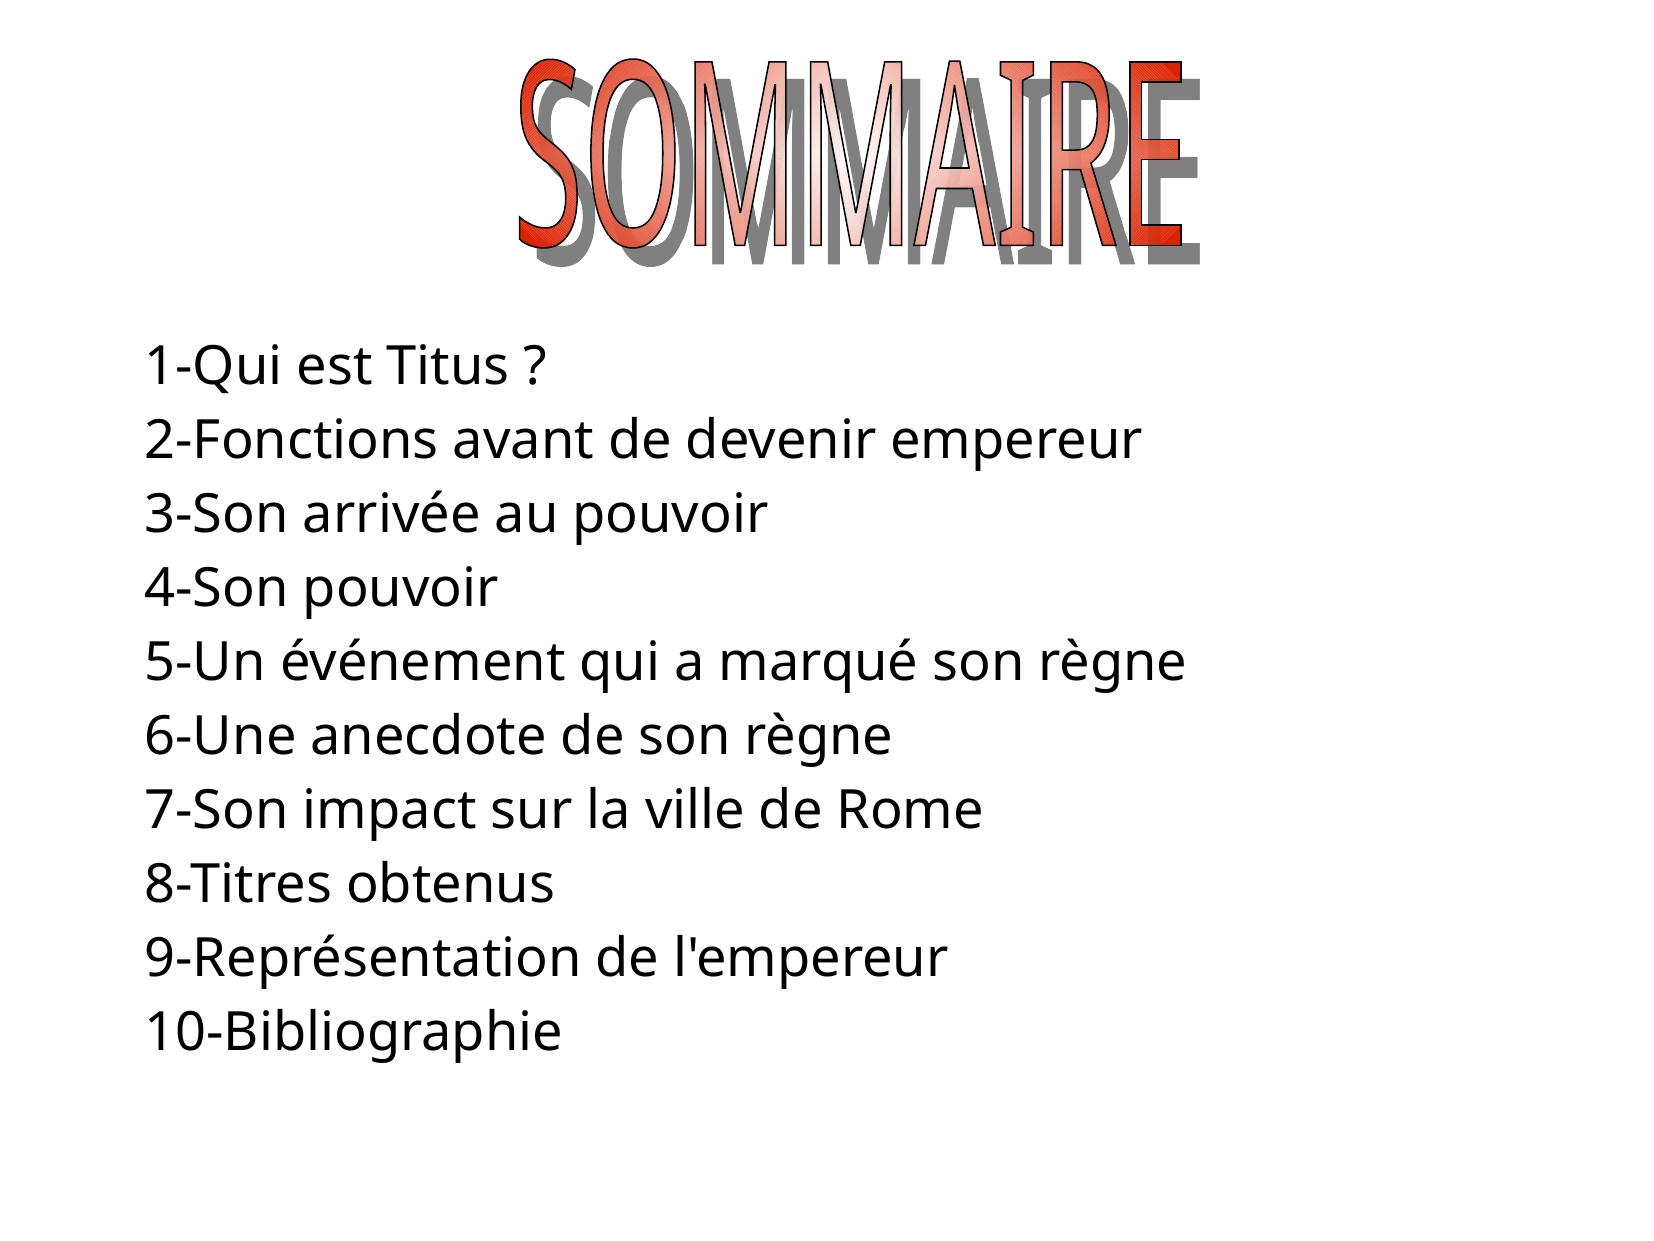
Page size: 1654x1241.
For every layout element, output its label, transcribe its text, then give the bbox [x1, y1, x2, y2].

text_box SOMMAIRE [810, 61, 902, 246]
text_box SOMMAIRE [1050, 61, 1116, 246]
text_box SOMMAIRE [519, 59, 578, 248]
text_box SOMMAIRE [913, 61, 996, 246]
text_box SOMMAIRE [695, 61, 786, 246]
text_box 1-Qui est Titus ? 2-Fonctions avant de devenir empereur 3-Son arrivée au pouvoir 4-Son pouvoir 5-Un événement qui a marqué son règne 6-Une anecdote de son règne 7-Son impact sur la ville de Rome 8-Titres obtenus 9-Représentation de l'empereur 10-Bibliographie [129, 318, 1654, 1241]
text_box SOMMAIRE [590, 59, 675, 248]
text_box SOMMAIRE [1130, 61, 1182, 246]
text_box SOMMAIRE [1000, 61, 1034, 246]
